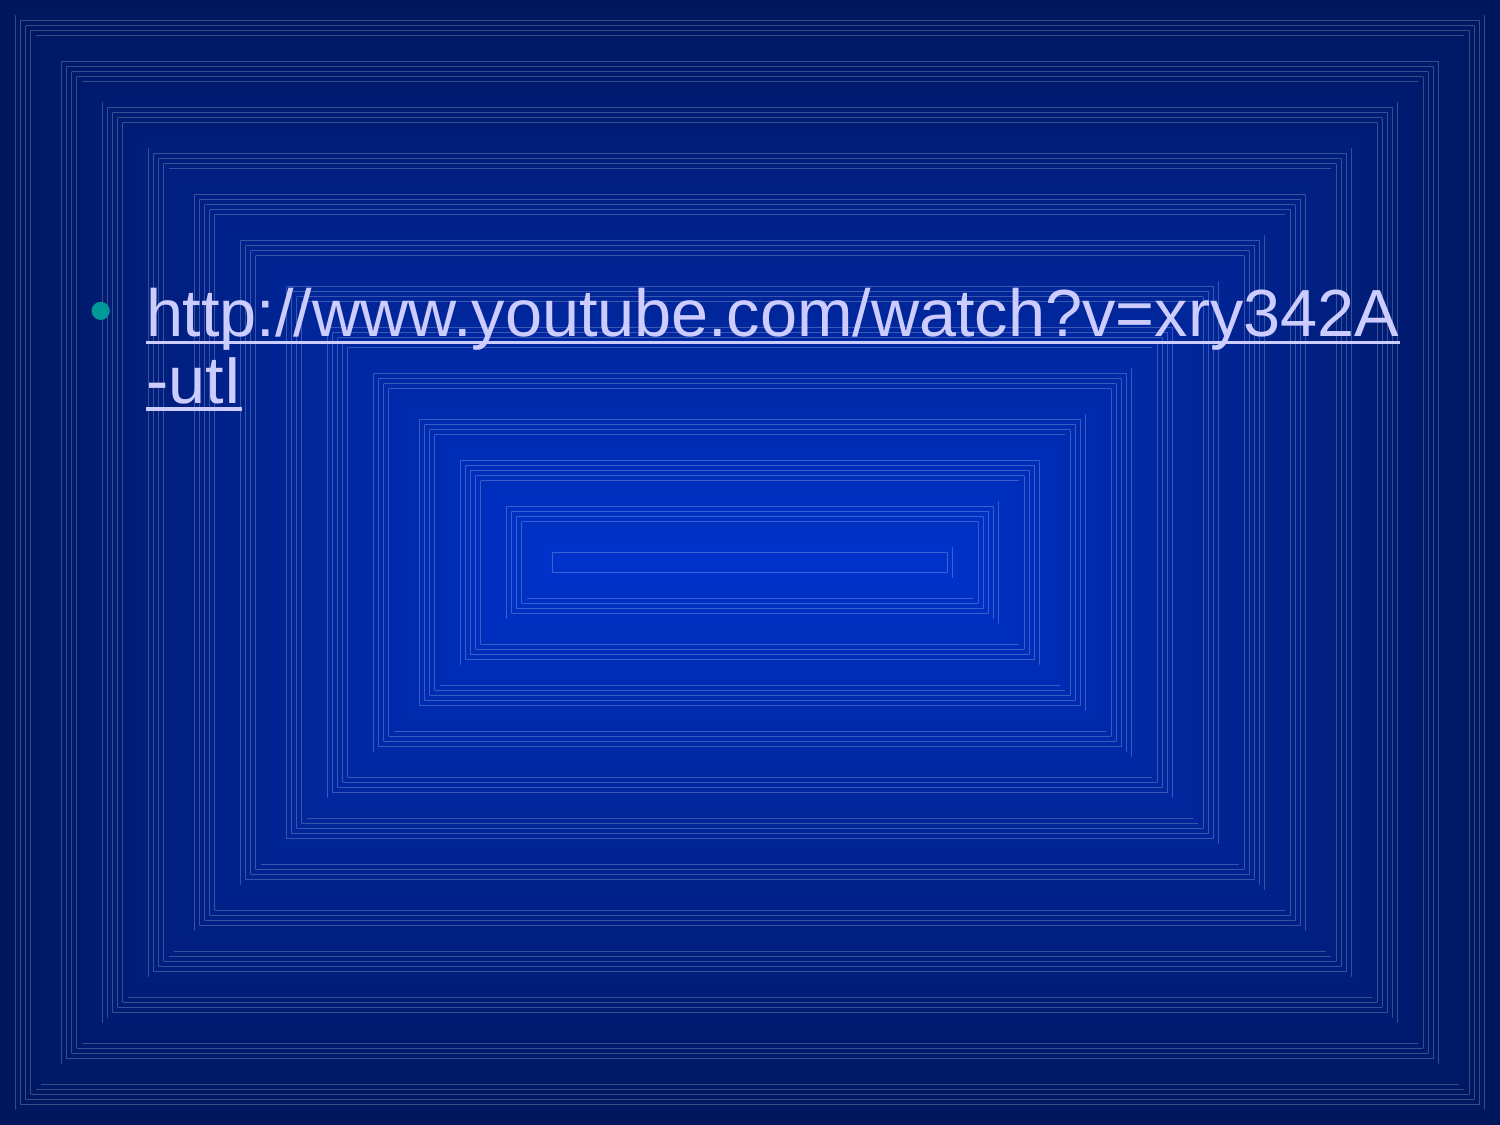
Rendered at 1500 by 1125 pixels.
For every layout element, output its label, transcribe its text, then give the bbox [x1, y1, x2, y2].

list http://www.youtube.com/watch?v=xry342A-utI [75, 262, 1425, 1005]
